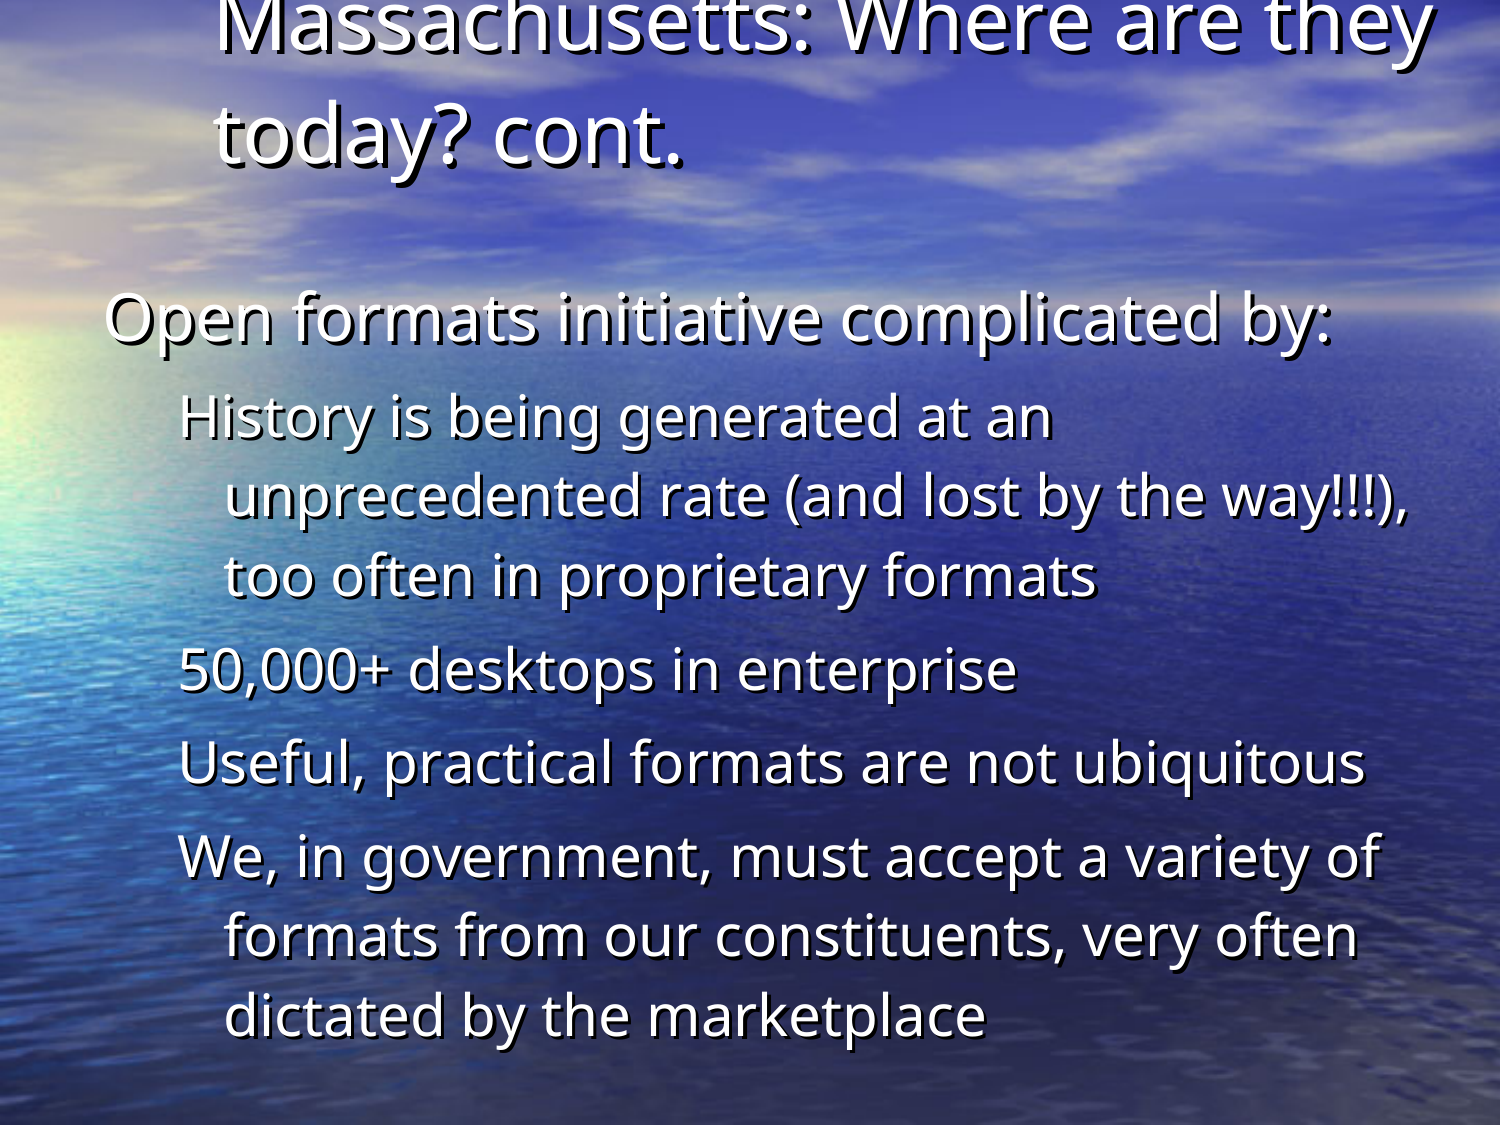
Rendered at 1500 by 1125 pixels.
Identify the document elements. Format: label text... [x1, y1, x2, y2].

picture [0, 0, 1500, 1125]
list Open formats initiative complicated by: History is being generated at an unprecedented rate (and lost by the way!!!), too often in proprietary formats 50,000+ desktops in enterprise Useful, practical formats are not ubiquitous We, in government, must accept a variety of formats from our constituents, very often dictated by the marketplace [87, 262, 1450, 1061]
title Massachusetts: Where are they today? cont. [197, 0, 1500, 196]
